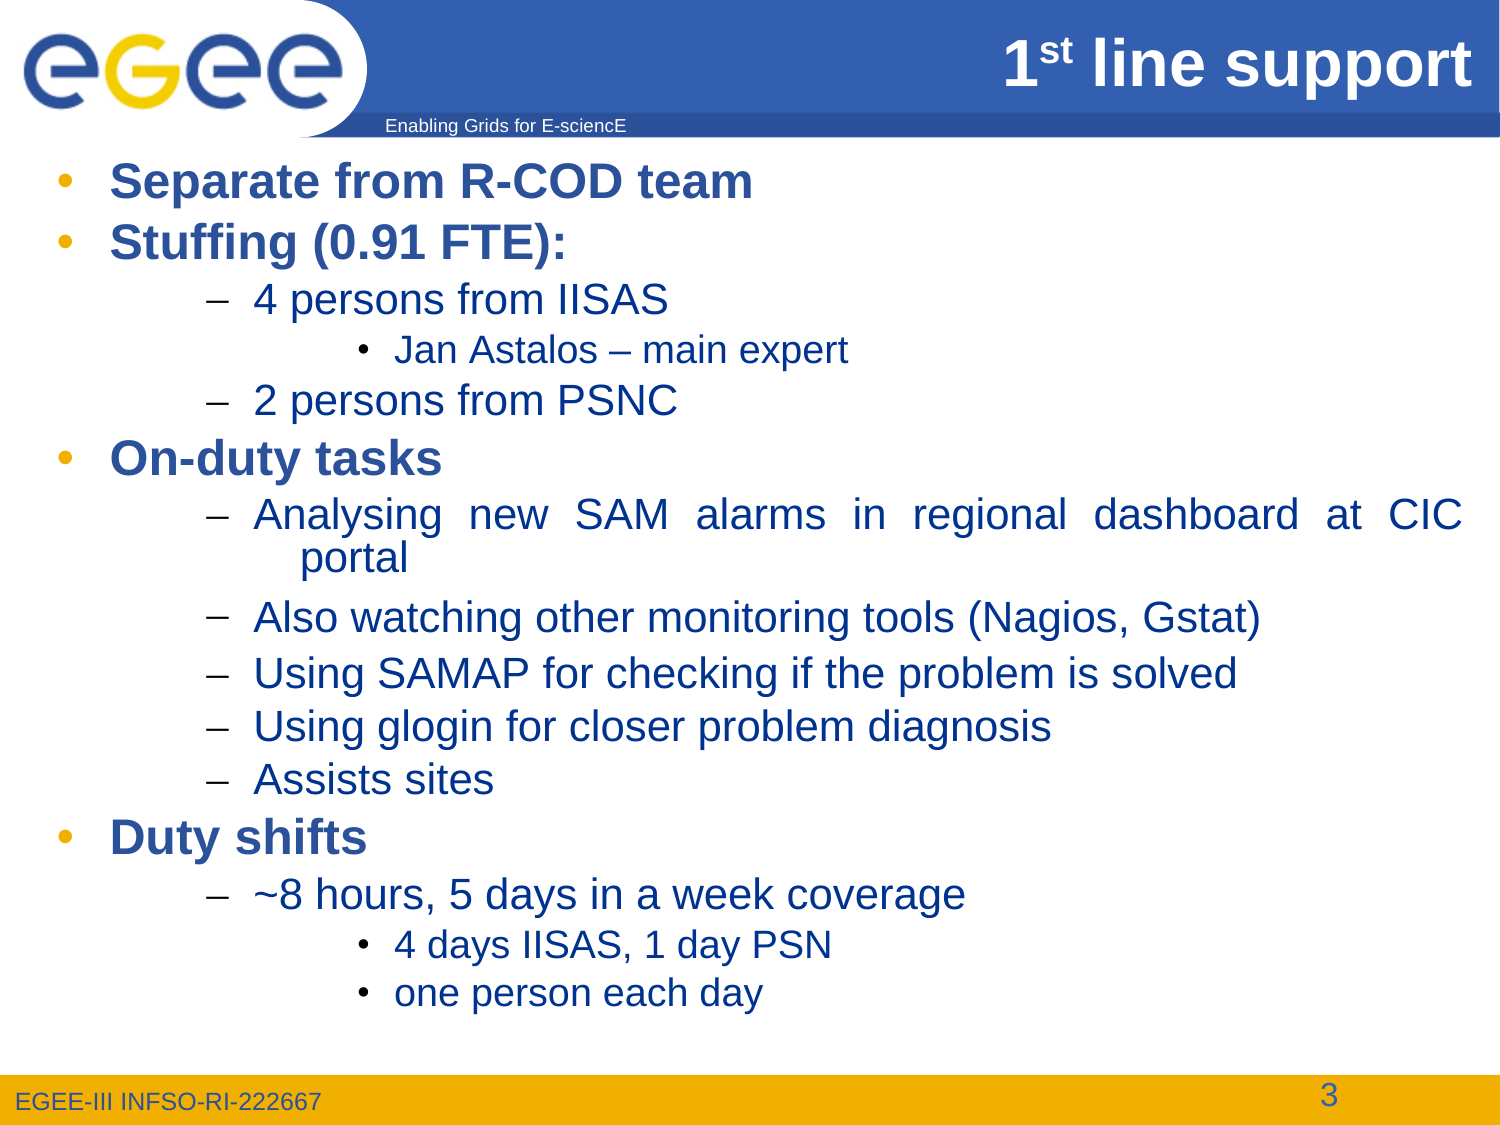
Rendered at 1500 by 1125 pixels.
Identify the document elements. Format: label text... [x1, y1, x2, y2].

picture [18, 30, 349, 112]
title 1st line support [369, 0, 1474, 142]
list Separate from R-COD team Stuffing (0.91 FTE): 4 persons from IISAS Jan Astalos – main expert 2 persons from PSNC On-duty tasks Analysing new SAM alarms in regional dashboard at CIC portal Also watching other monitoring tools (Nagios, Gstat)‏ Using SAMAP for checking if the problem is solved Using glogin for closer problem diagnosis Assists sites Duty shifts ~8 hours, 5 days in a week coverage 4 days IISAS, 1 day PSN one person each day [56, 159, 1465, 1035]
